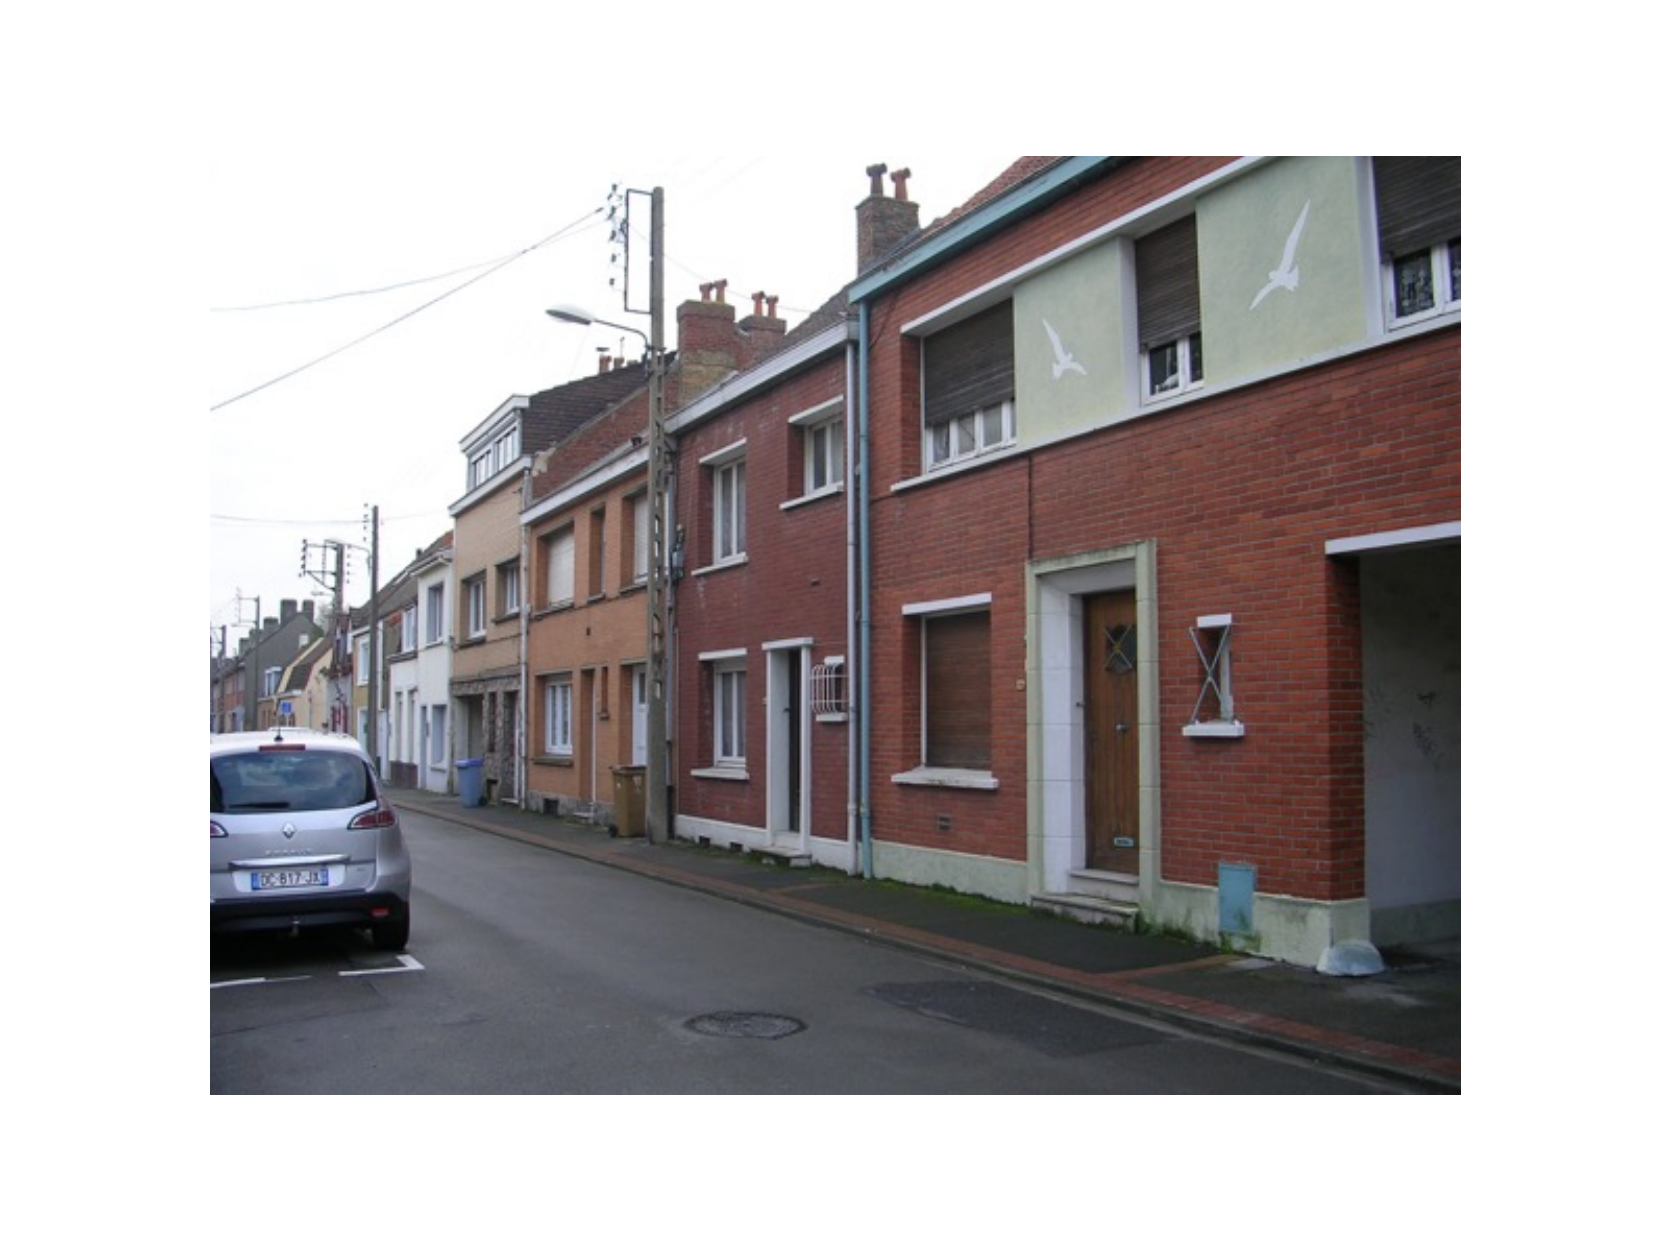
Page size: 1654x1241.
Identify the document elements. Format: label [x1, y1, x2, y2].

picture [210, 156, 1461, 1095]
